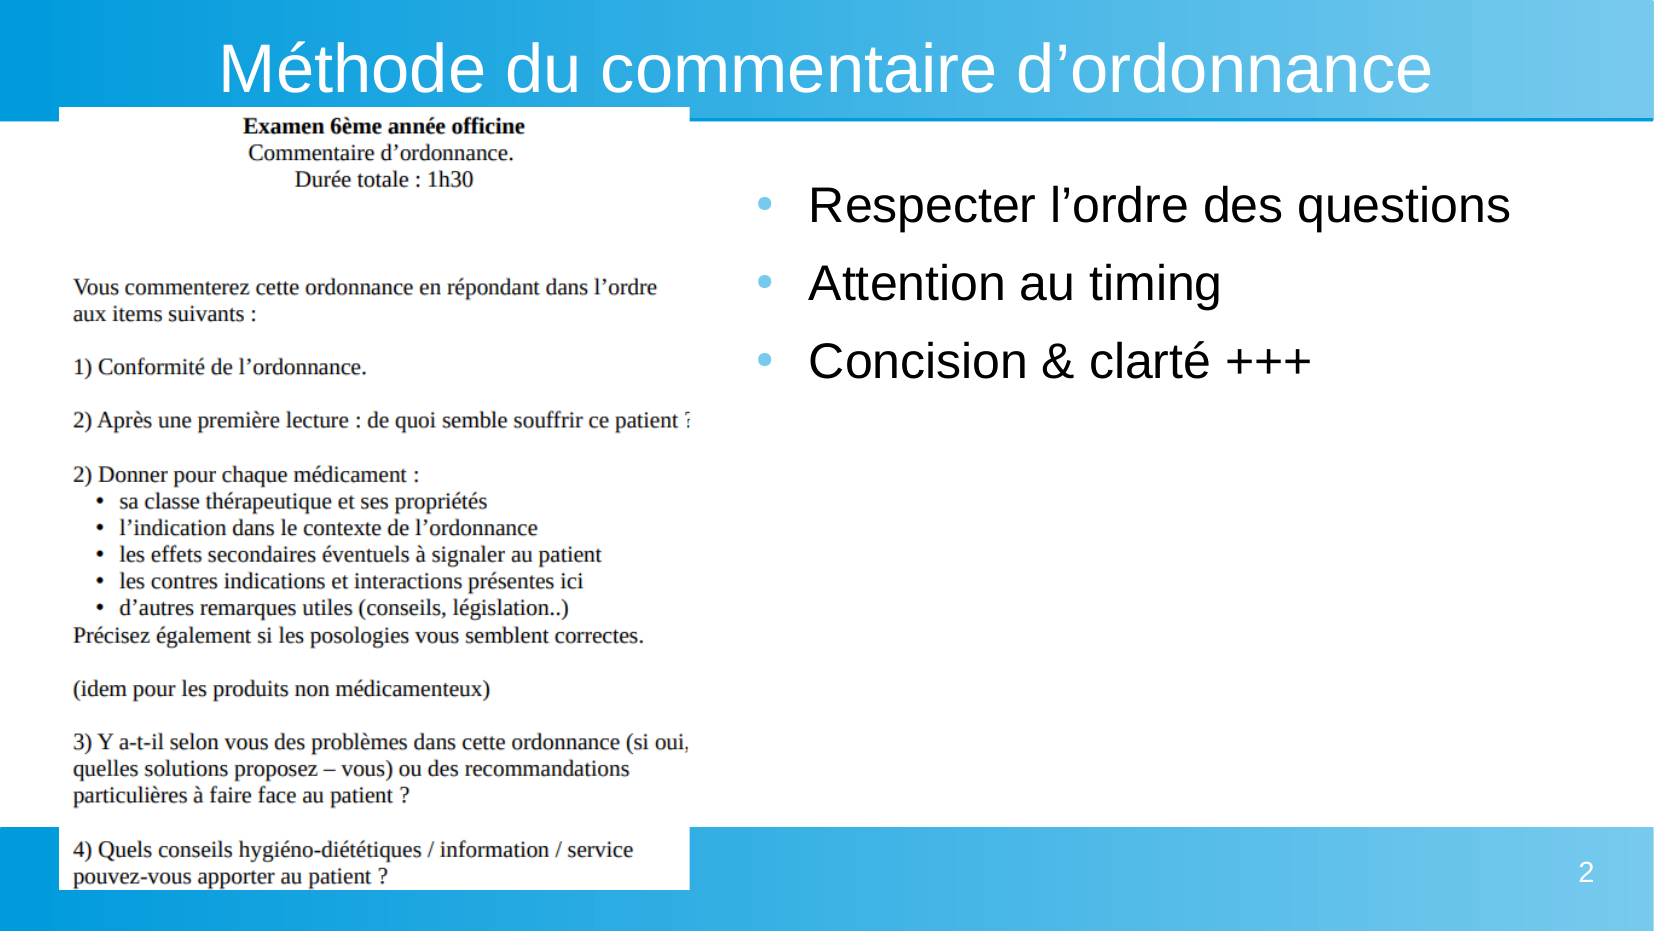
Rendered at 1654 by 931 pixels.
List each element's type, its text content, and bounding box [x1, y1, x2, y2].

list Respecter l’ordre des questions Attention au timing Concision & clarté +++ [738, 177, 1595, 768]
picture [59, 107, 690, 890]
title Méthode du commentaire d’ordonnance [59, 29, 1595, 108]
